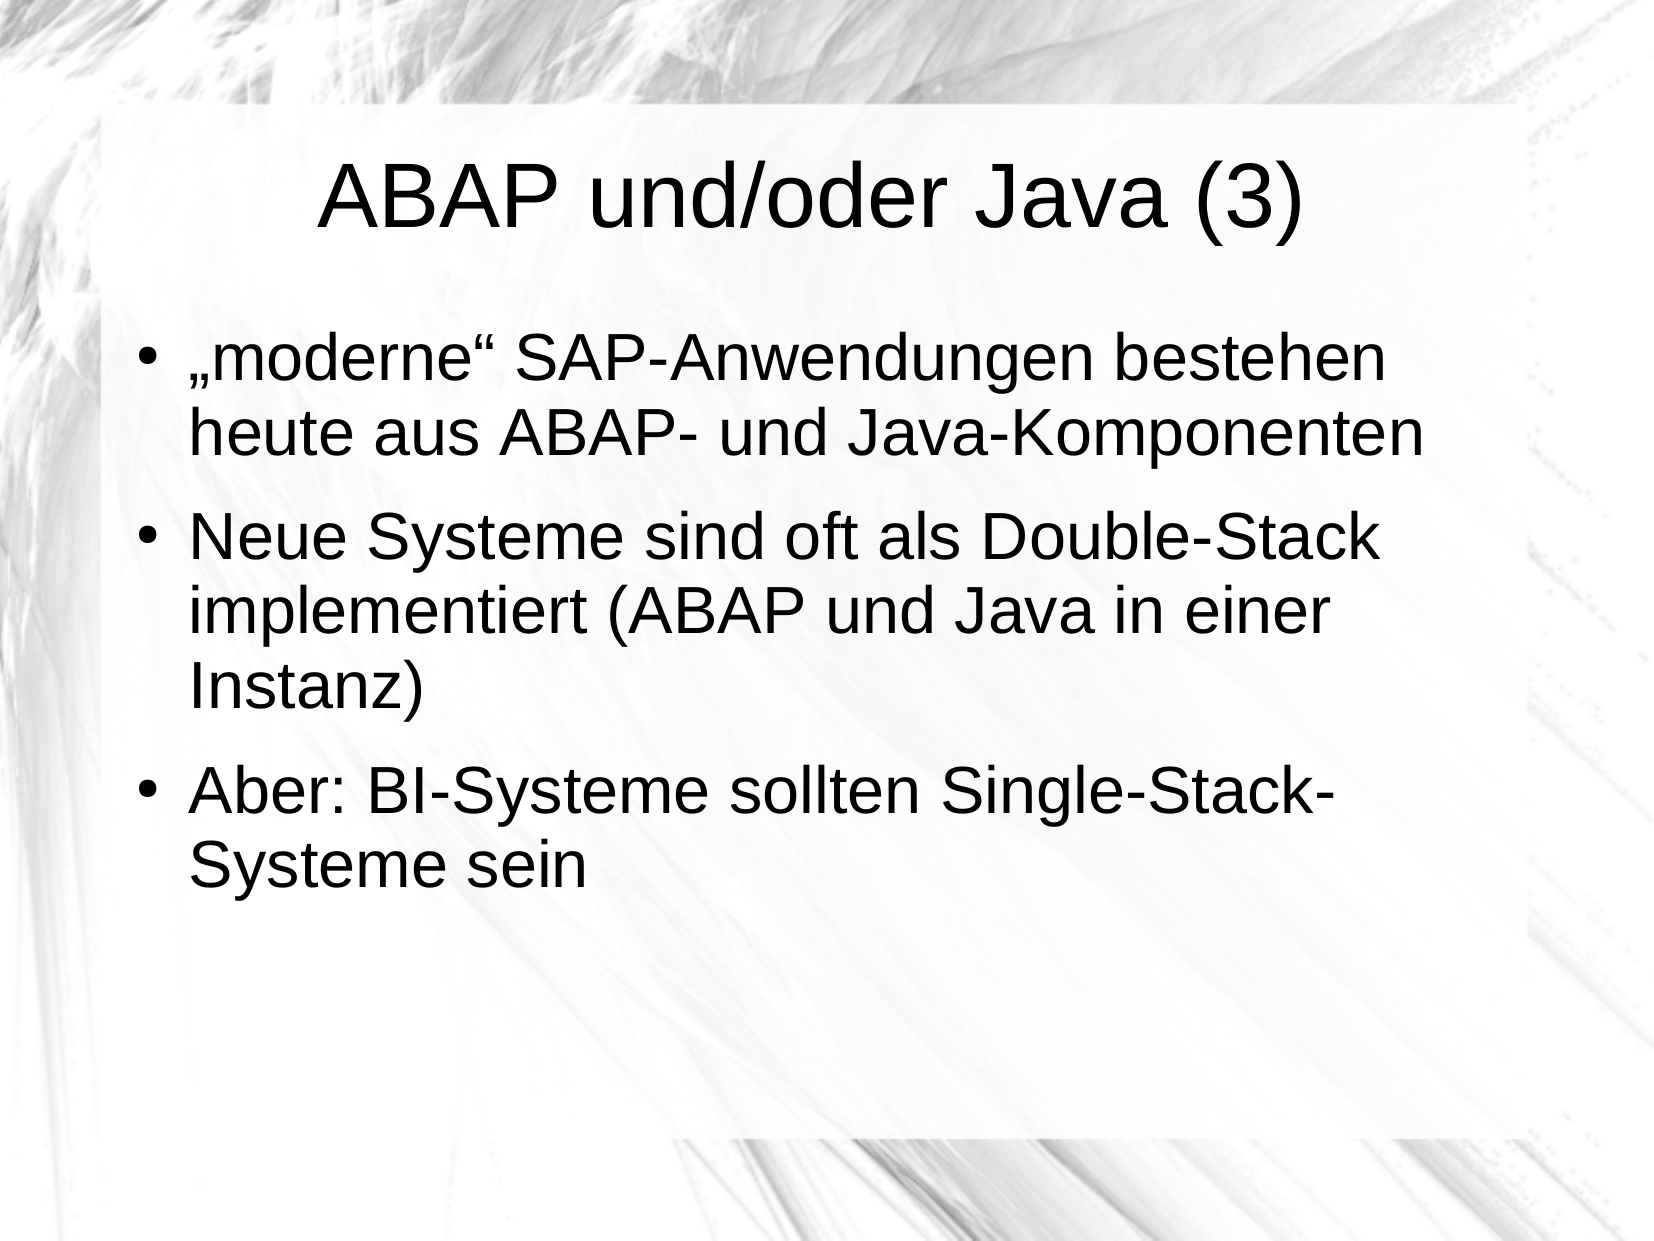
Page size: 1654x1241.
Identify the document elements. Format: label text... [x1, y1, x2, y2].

picture [0, 0, 1654, 1241]
title ABAP und/oder Java (3) [118, 119, 1506, 273]
list „moderne“ SAP-Anwendungen bestehen heute aus ABAP- und Java-Komponenten Neue Systeme sind oft als Double-Stack implementiert (ABAP und Java in einer Instanz) Aber: BI-Systeme sollten Single-Stack-Systeme sein [118, 319, 1571, 931]
